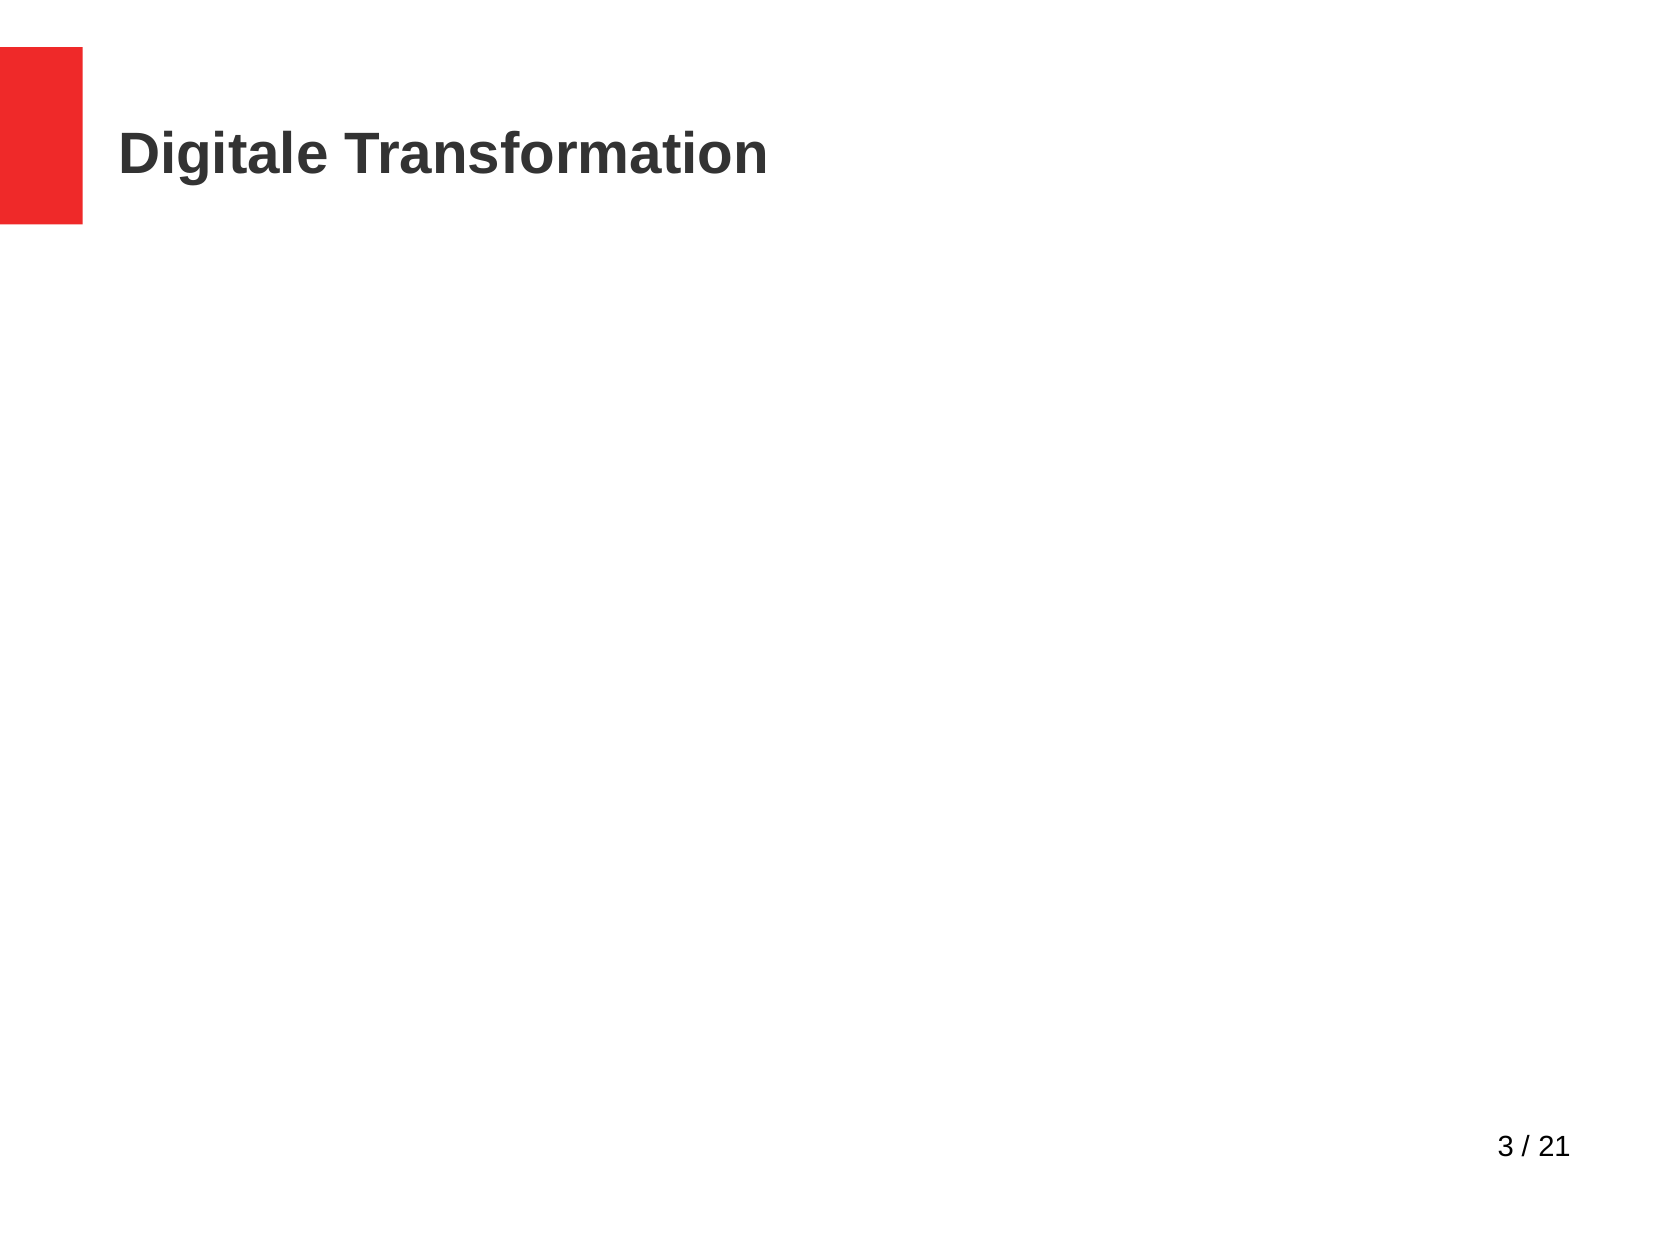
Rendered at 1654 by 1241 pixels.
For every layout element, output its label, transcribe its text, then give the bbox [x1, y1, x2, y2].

title Digitale Transformation [118, 49, 1571, 257]
